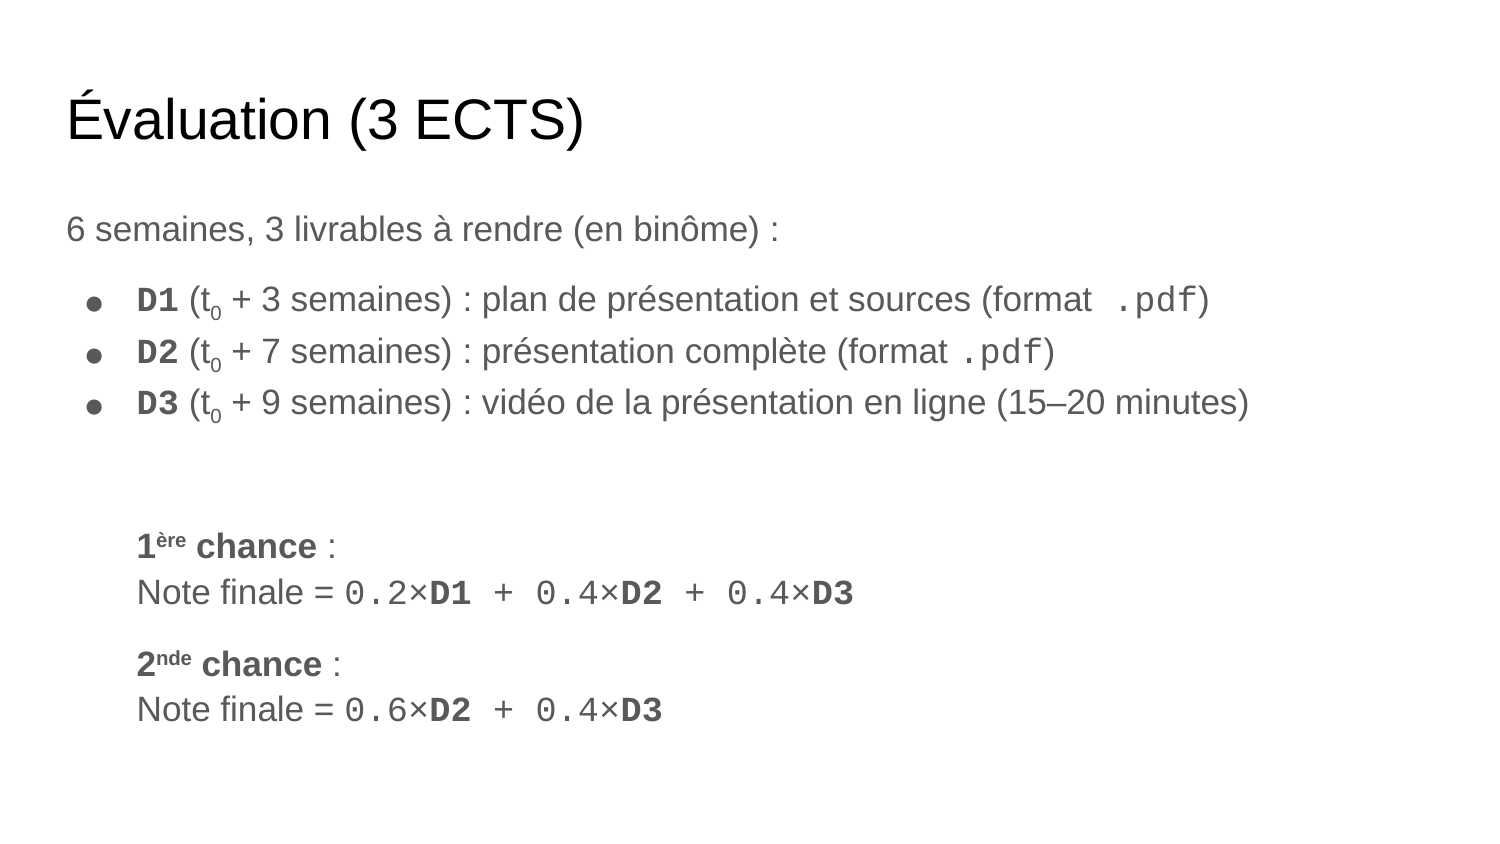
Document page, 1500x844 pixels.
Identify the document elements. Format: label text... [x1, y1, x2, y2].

list 6 semaines, 3 livrables à rendre (en binôme) : D1 (t0 + 3 semaines) : plan de présentation et sources (format .pdf) D2 (t0 + 7 semaines) : présentation complète (format .pdf) D3 (t0 + 9 semaines) : vidéo de la présentation en ligne (15–20 minutes) 1ère chance : Note finale = 0.2×D1 + 0.4×D2 + 0.4×D3 2nde chance : Note finale = 0.6×D2 + 0.4×D3 [51, 189, 1449, 750]
title Évaluation (3 ECTS) [51, 72, 1449, 167]
